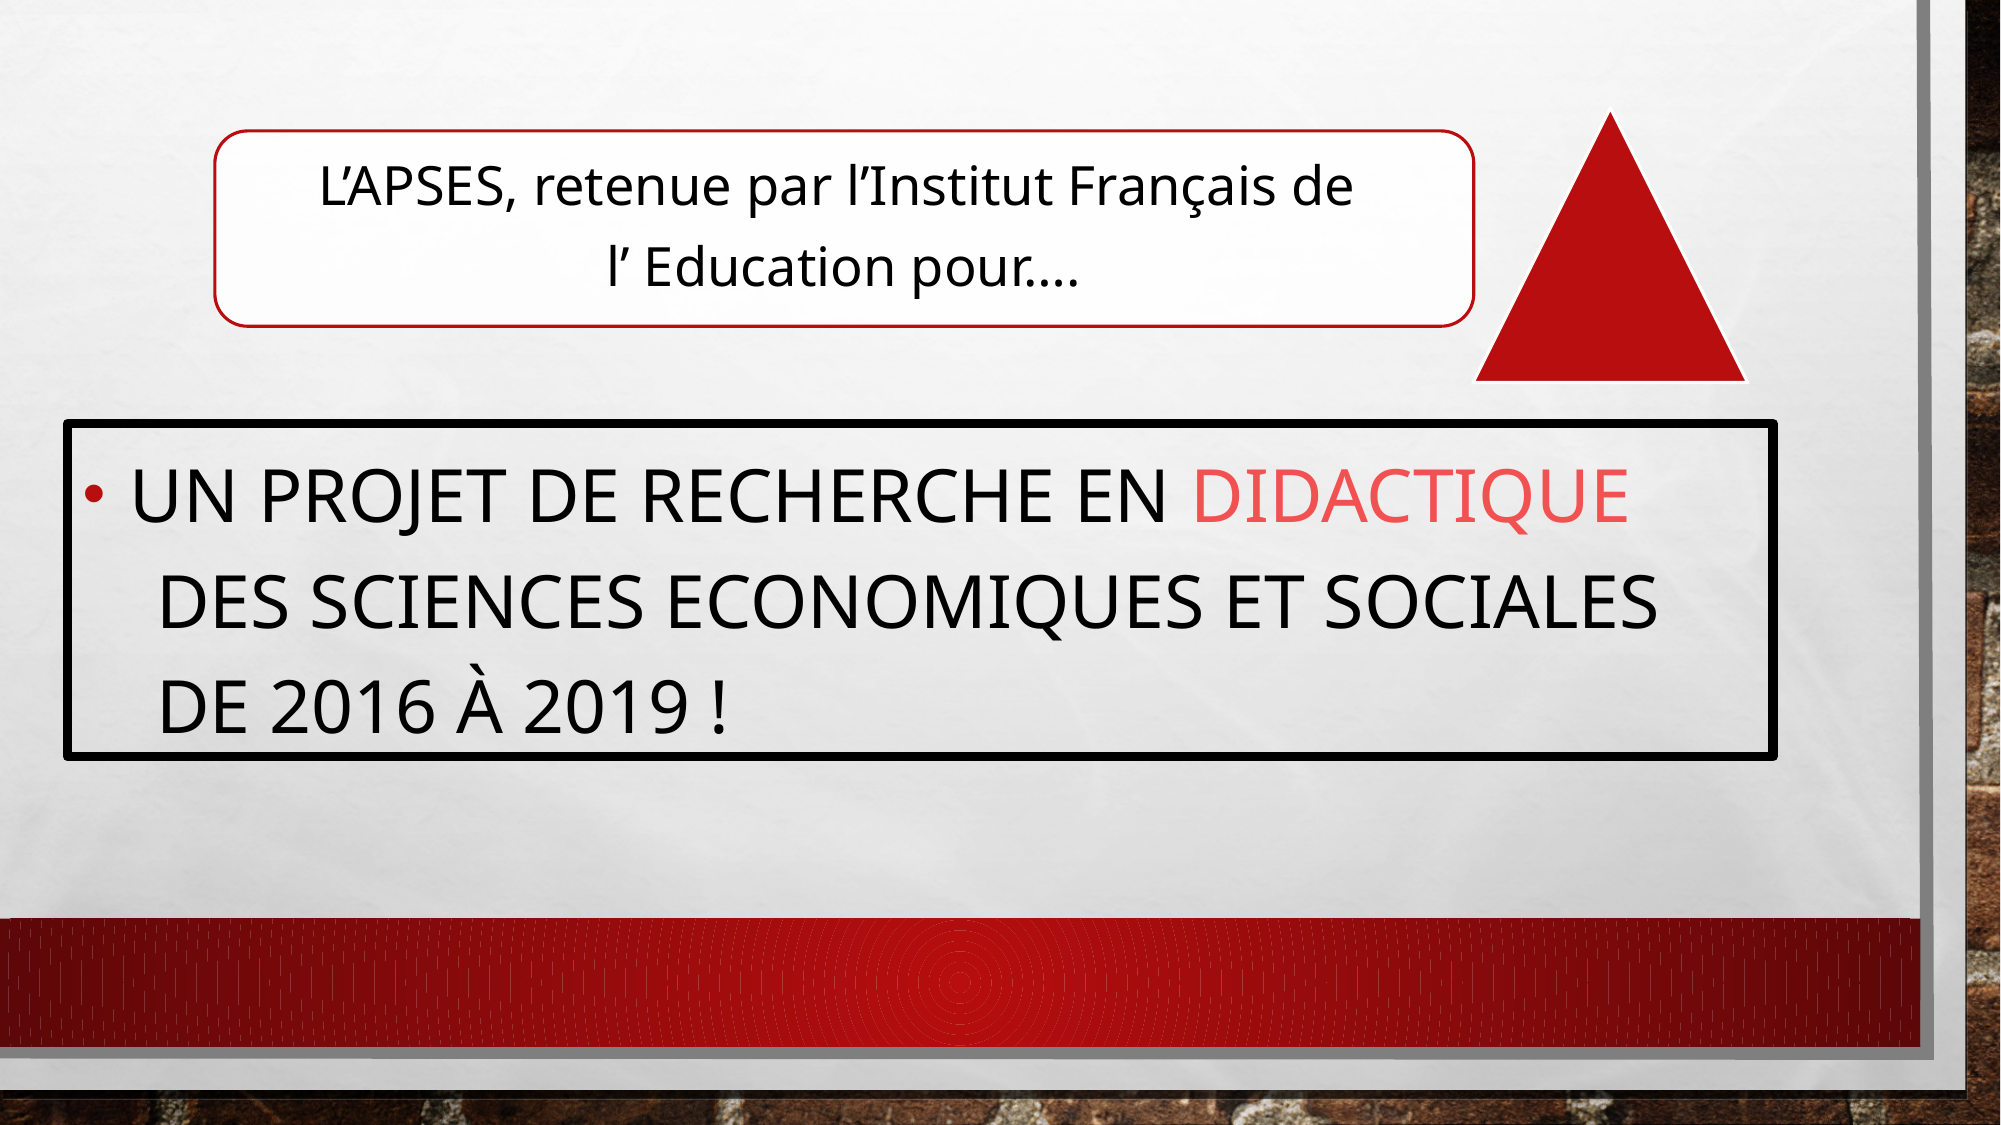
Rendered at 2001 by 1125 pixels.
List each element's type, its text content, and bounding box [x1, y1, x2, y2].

text_box [1473, 107, 1748, 383]
text_box L’APSES, retenue par l’Institut Français de l’ Education pour…. [214, 130, 1474, 327]
list Un projet de recherche en didactique des SCIENCES ECONOMIQUES ET SOCIALES DE 2016 à 2019 ! [67, 423, 1773, 757]
